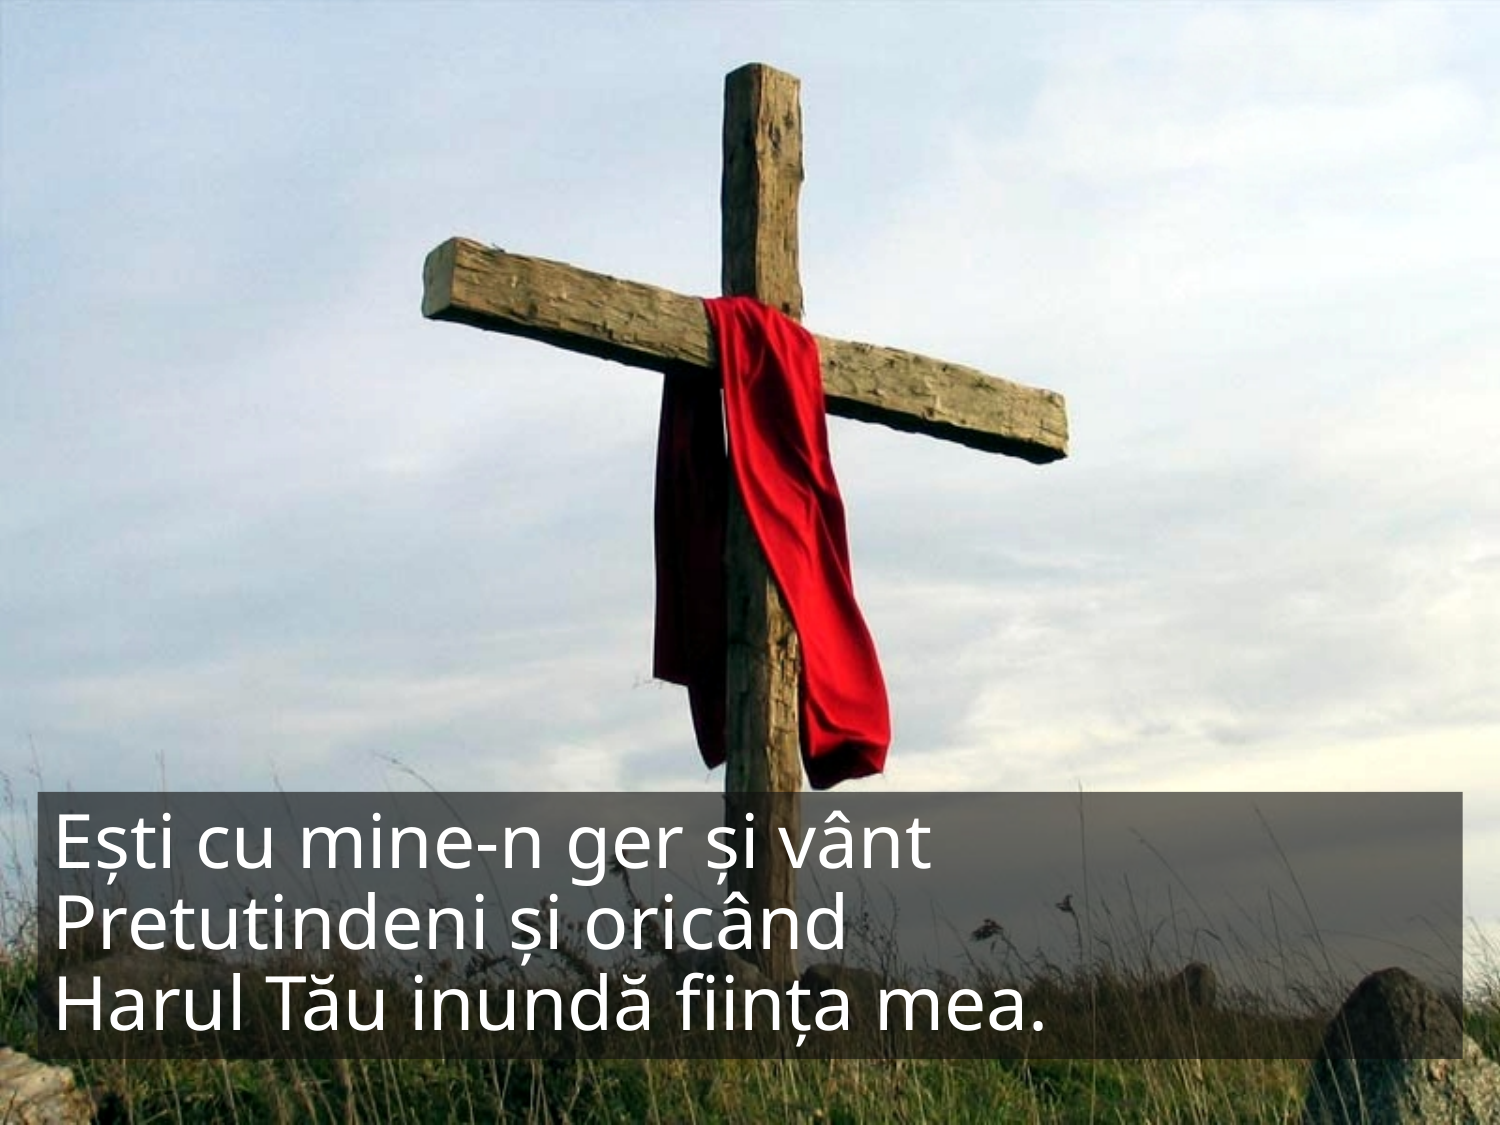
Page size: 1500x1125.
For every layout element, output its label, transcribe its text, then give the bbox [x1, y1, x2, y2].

picture [0, 0, 1500, 1125]
text_box Ești cu mine-n ger și vânt Pretutindeni și oricând Harul Tău inundă ființa mea. [37, 791, 1463, 1059]
